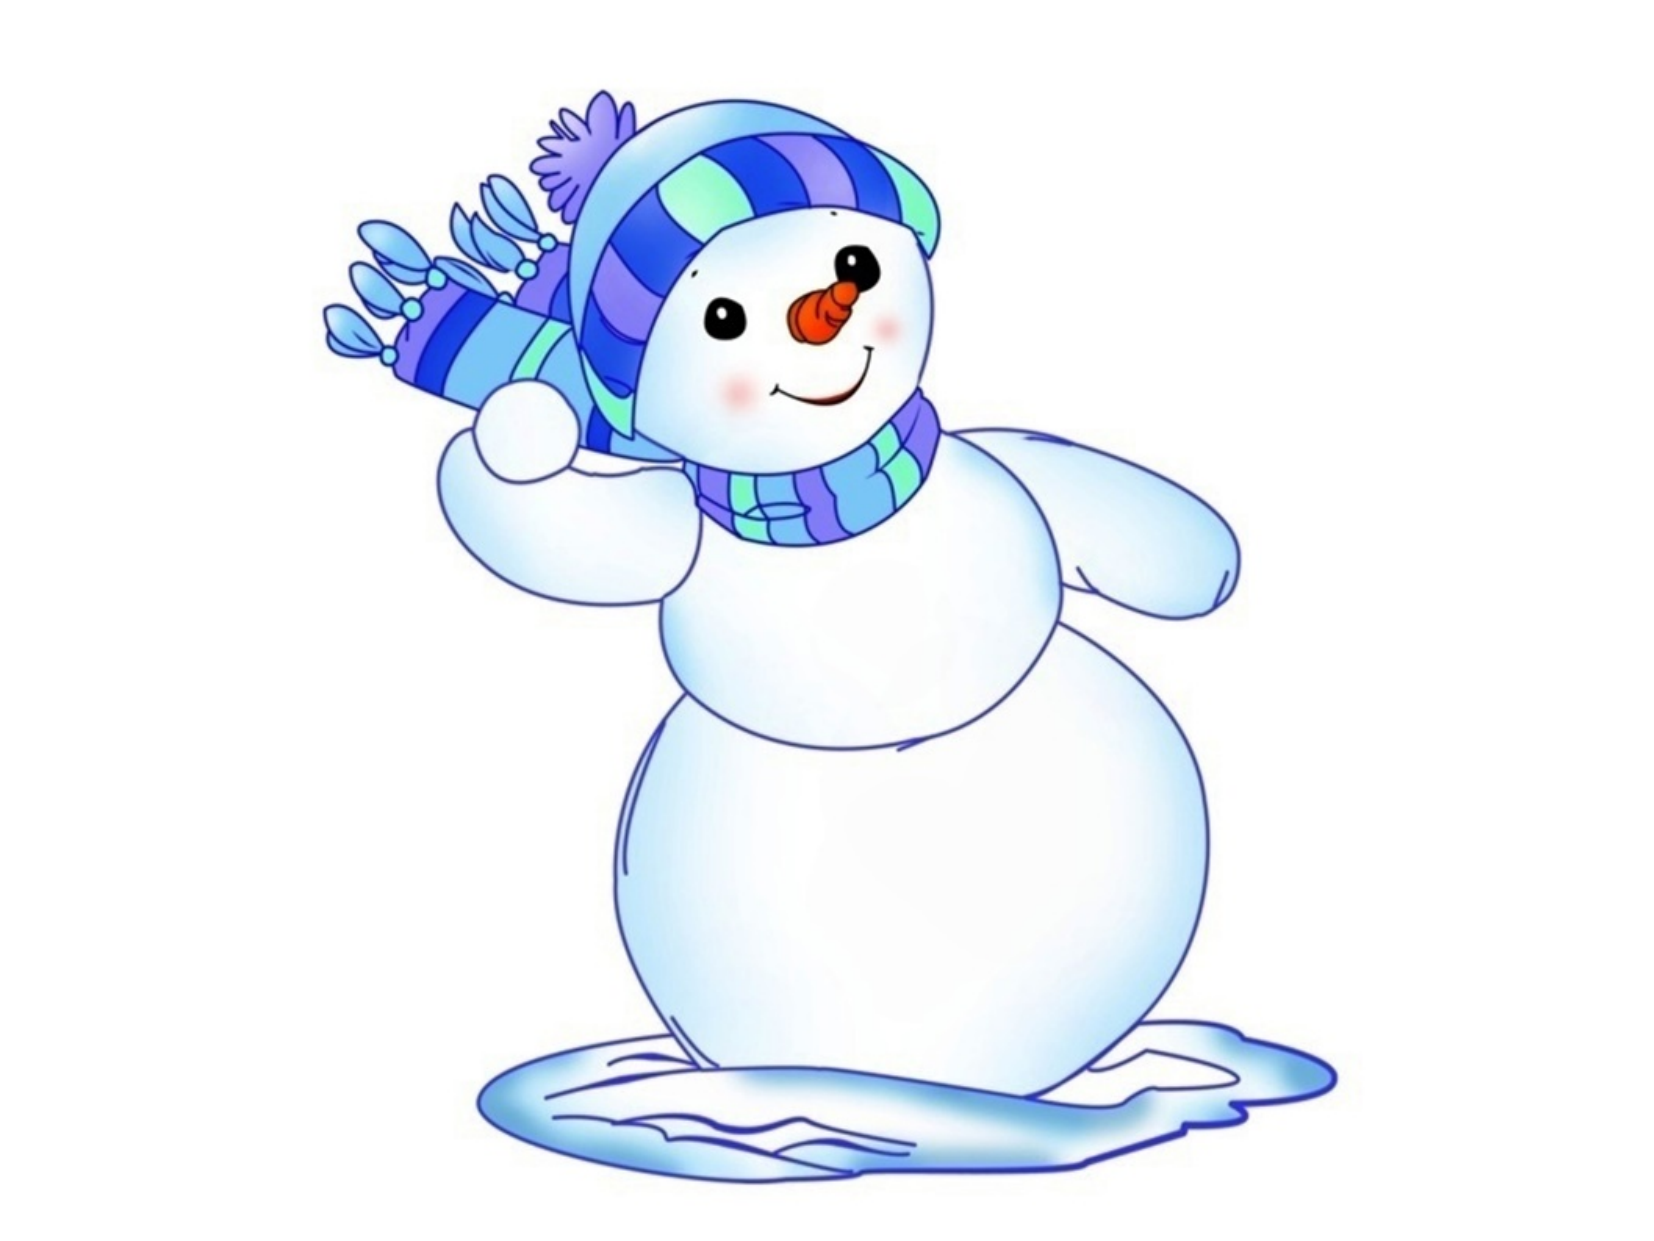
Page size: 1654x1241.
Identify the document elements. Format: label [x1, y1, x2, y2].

picture [285, 4, 1380, 1241]
